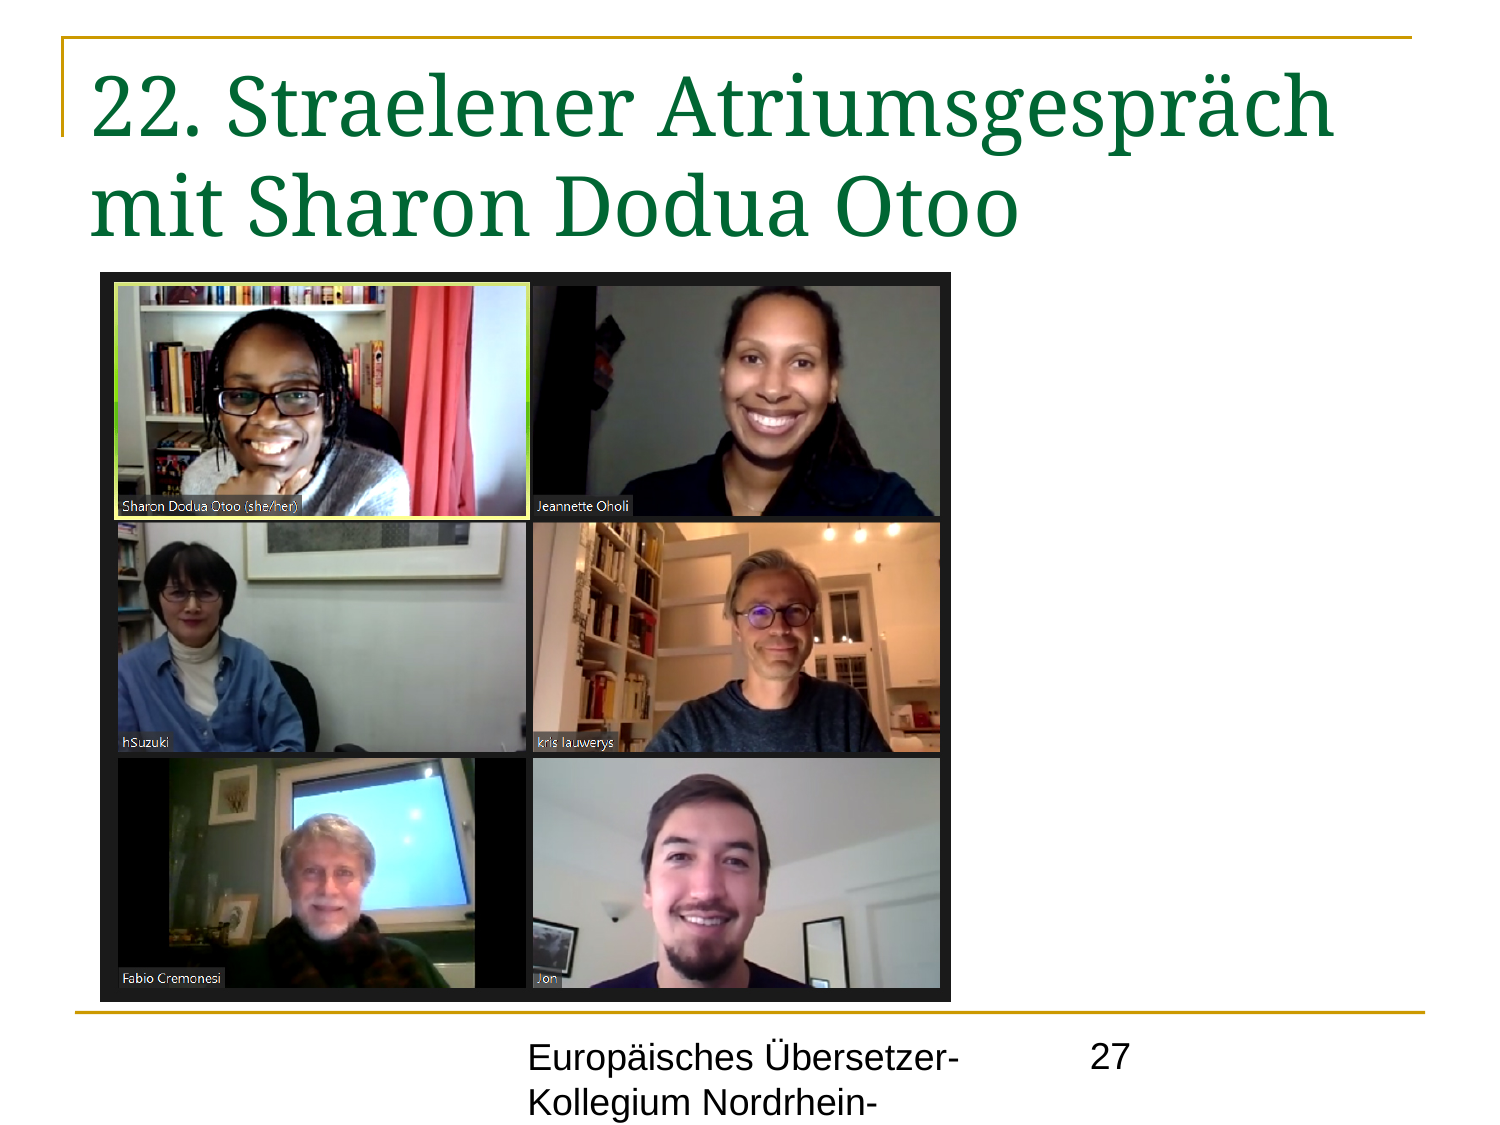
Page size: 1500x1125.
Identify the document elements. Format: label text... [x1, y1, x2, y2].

picture [100, 272, 951, 1002]
text_box Europäisches Übersetzer-Kollegium Nordrhein-Westfalen in Straelen [512, 1025, 988, 1100]
title 22. Straelener Atriumsgespräch mit Sharon Dodua Otoo [75, 45, 1425, 233]
text_box [1074, 1024, 1425, 1100]
